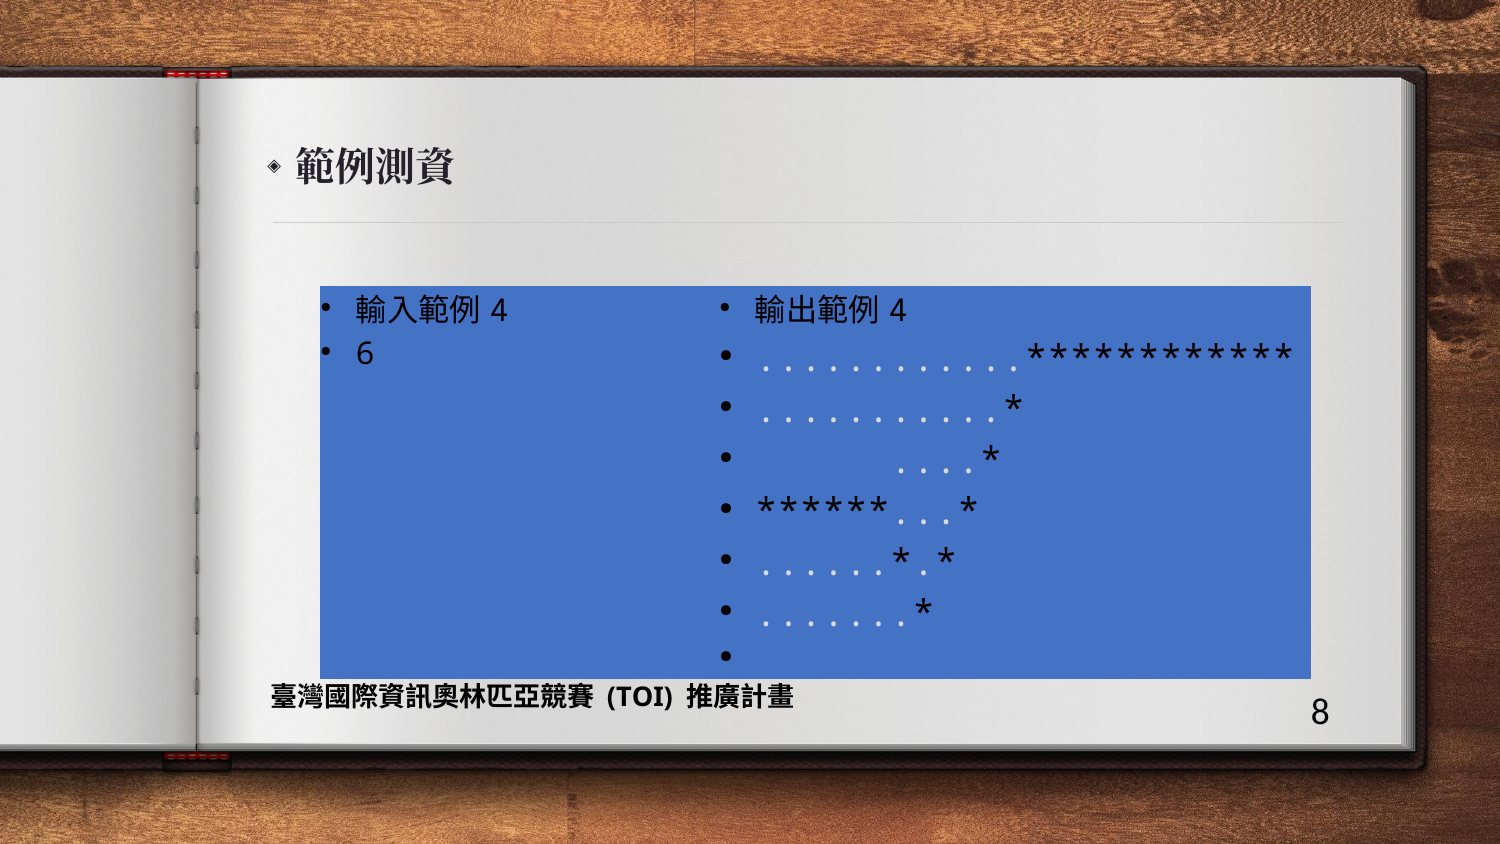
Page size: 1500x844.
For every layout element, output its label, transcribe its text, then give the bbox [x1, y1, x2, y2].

table_header 輸出範例4 ............************ ...........* ....* ******...* ......*.* .......* [719, 286, 1311, 679]
list 範例測資 [252, 126, 1194, 205]
text_box [1295, 672, 1386, 737]
table_header 輸入範例4 6 [320, 286, 719, 679]
